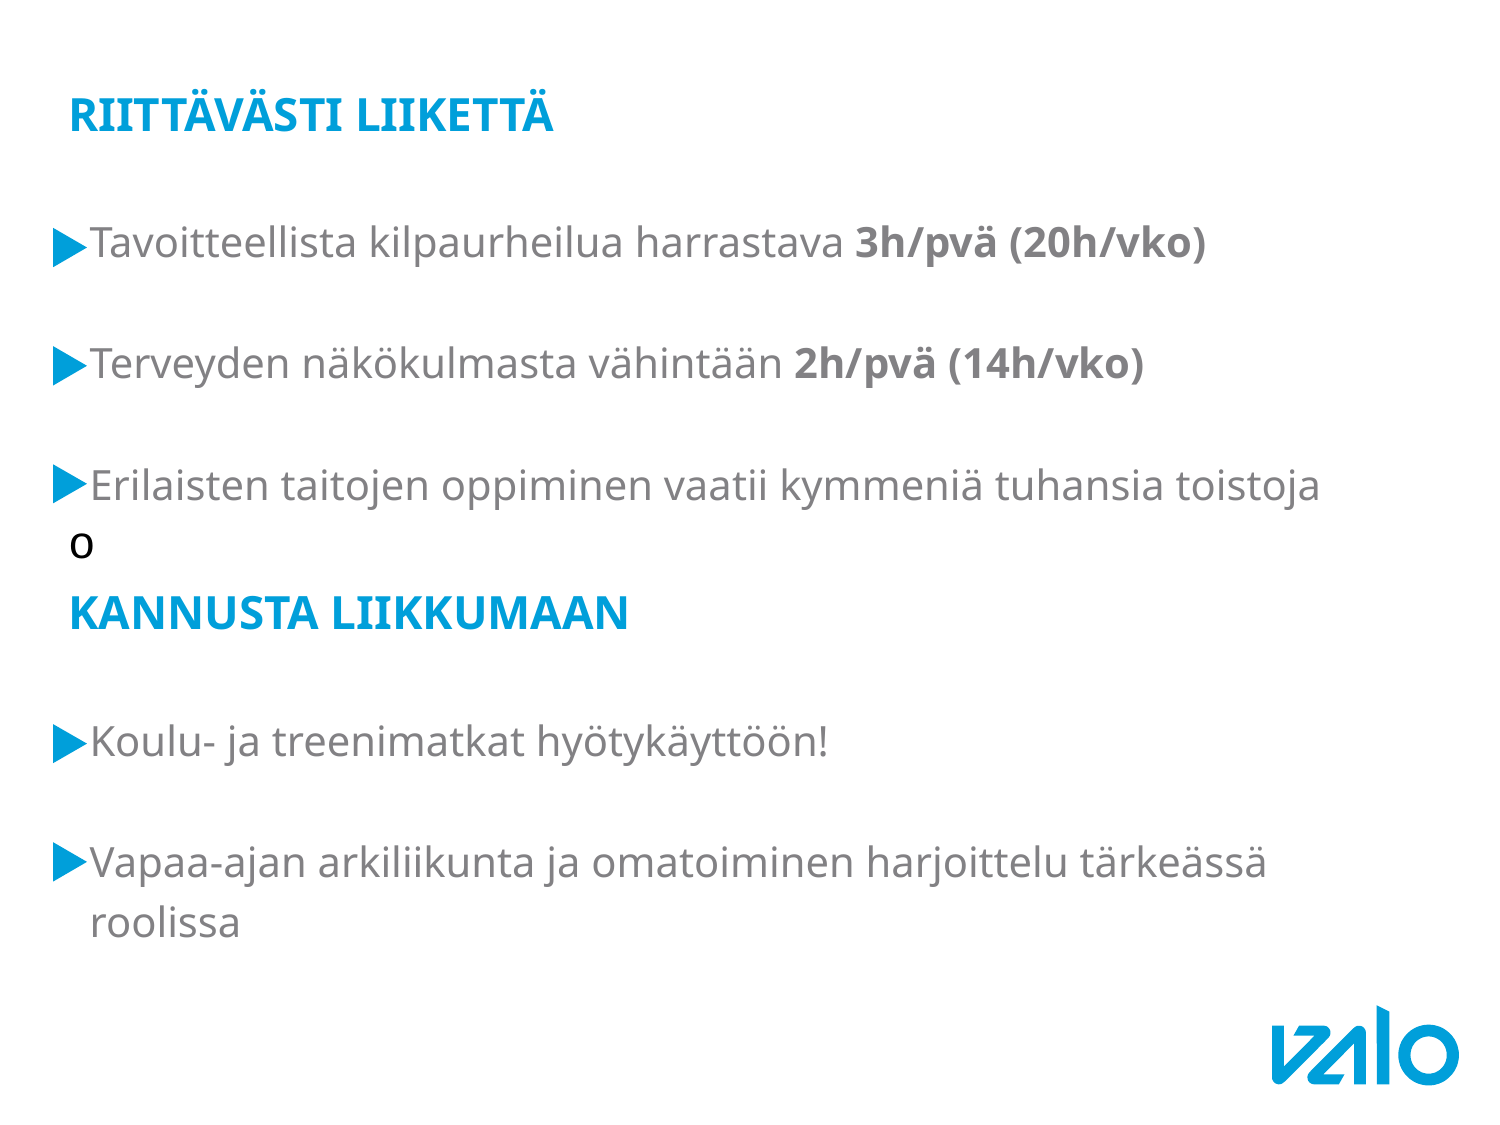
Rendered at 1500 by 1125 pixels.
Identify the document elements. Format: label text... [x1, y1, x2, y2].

text_box [53, 464, 87, 504]
text_box [53, 346, 87, 386]
text_box [53, 724, 87, 764]
text_box [53, 842, 87, 882]
text_box [53, 227, 87, 268]
list RIITTÄVÄSTI LIIKETTÄ Tavoitteellista kilpaurheilua harrastava 3h/pvä (20h/vko) Terveyden näkökulmasta vähintään 2h/pvä (14h/vko) Erilaisten taitojen oppiminen vaatii kymmeniä tuhansia toistoja KANNUSTA LIIKKUMAAN Koulu- ja treenimatkat hyötykäyttöön! Vapaa-ajan arkiliikunta ja omatoiminen harjoittelu tärkeässä roolissa [53, 78, 1388, 1000]
